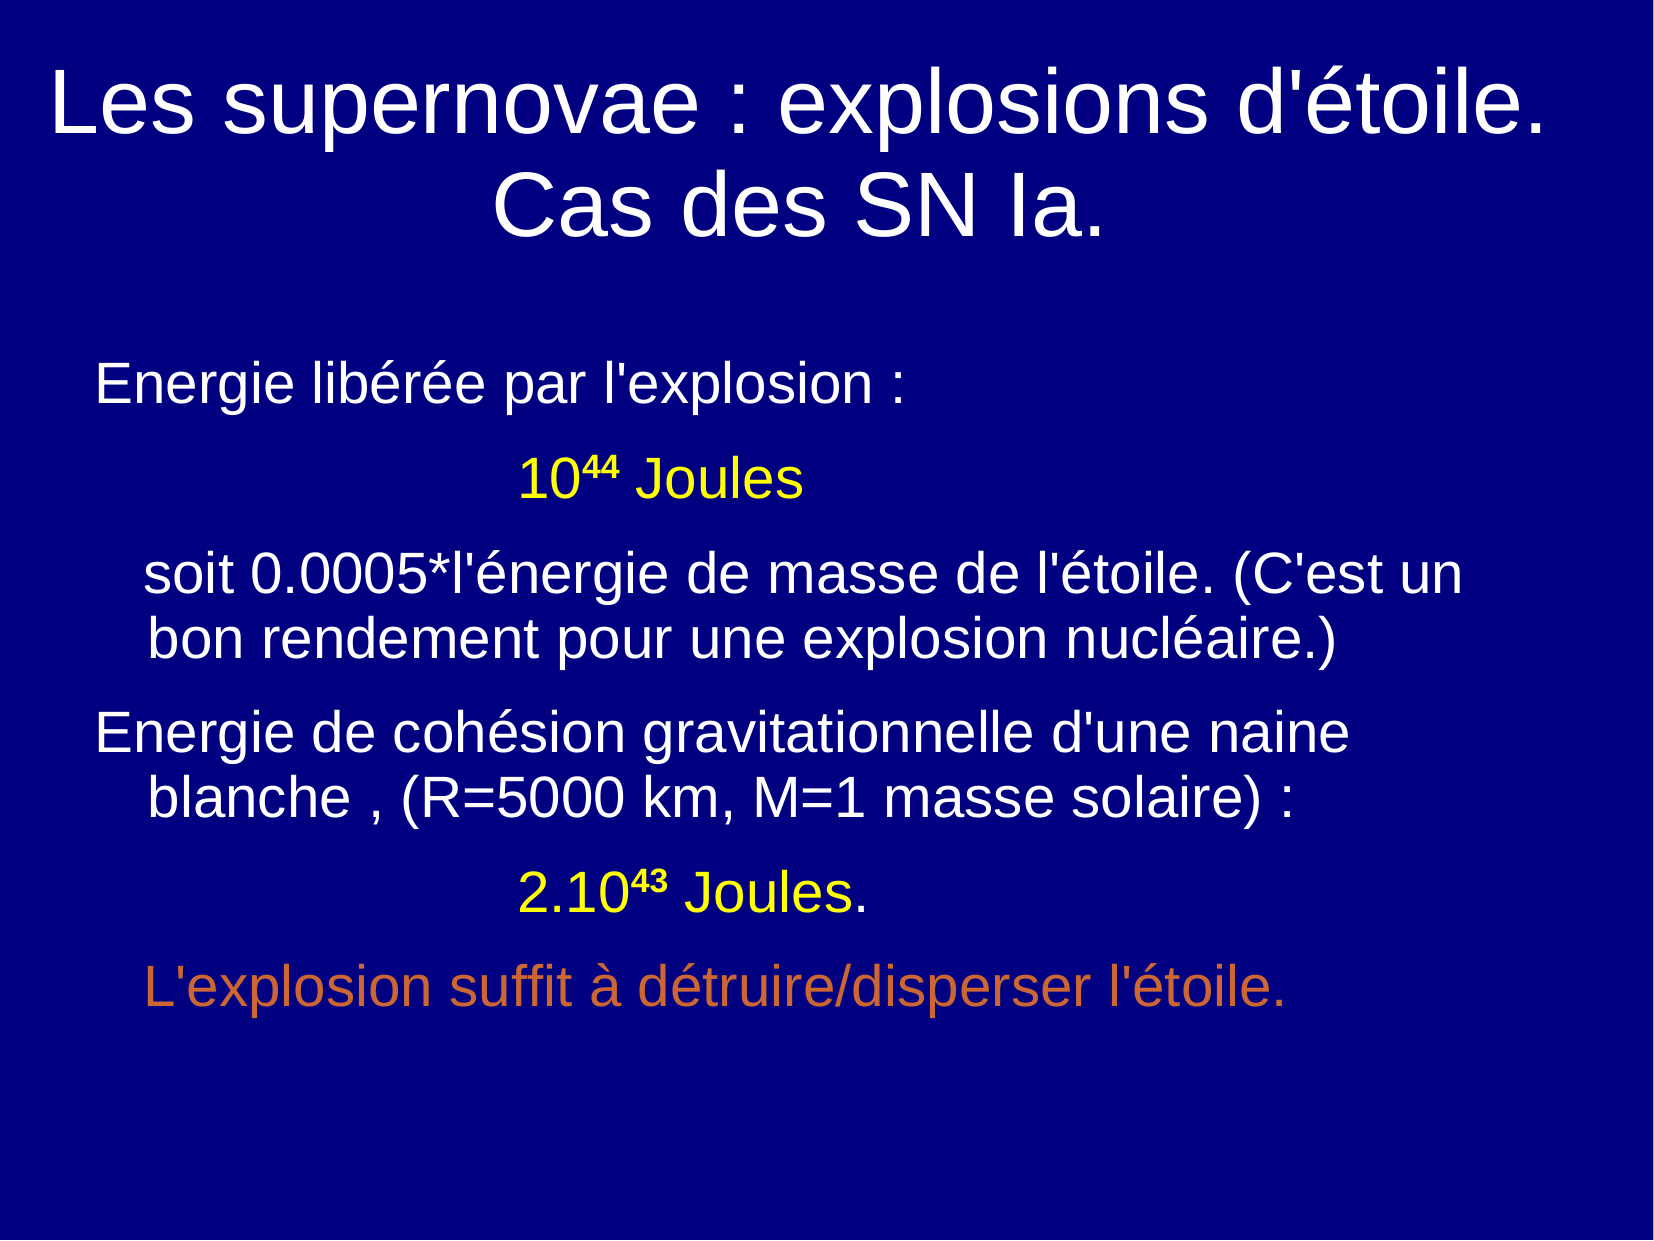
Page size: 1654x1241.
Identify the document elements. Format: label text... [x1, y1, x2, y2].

list Energie libérée par l'explosion : 1044 Joules soit 0.0005*l'énergie de masse de l'étoile. (C'est un bon rendement pour une explosion nucléaire.) Energie de cohésion gravitationnelle d'une naine blanche , (R=5000 km, M=1 masse solaire) : 2.1043 Joules. L'explosion suffit à détruire/disperser l'étoile. [76, 351, 1565, 1182]
title Les supernovae : explosions d'étoile. Cas des SN Ia. [29, 49, 1571, 257]
